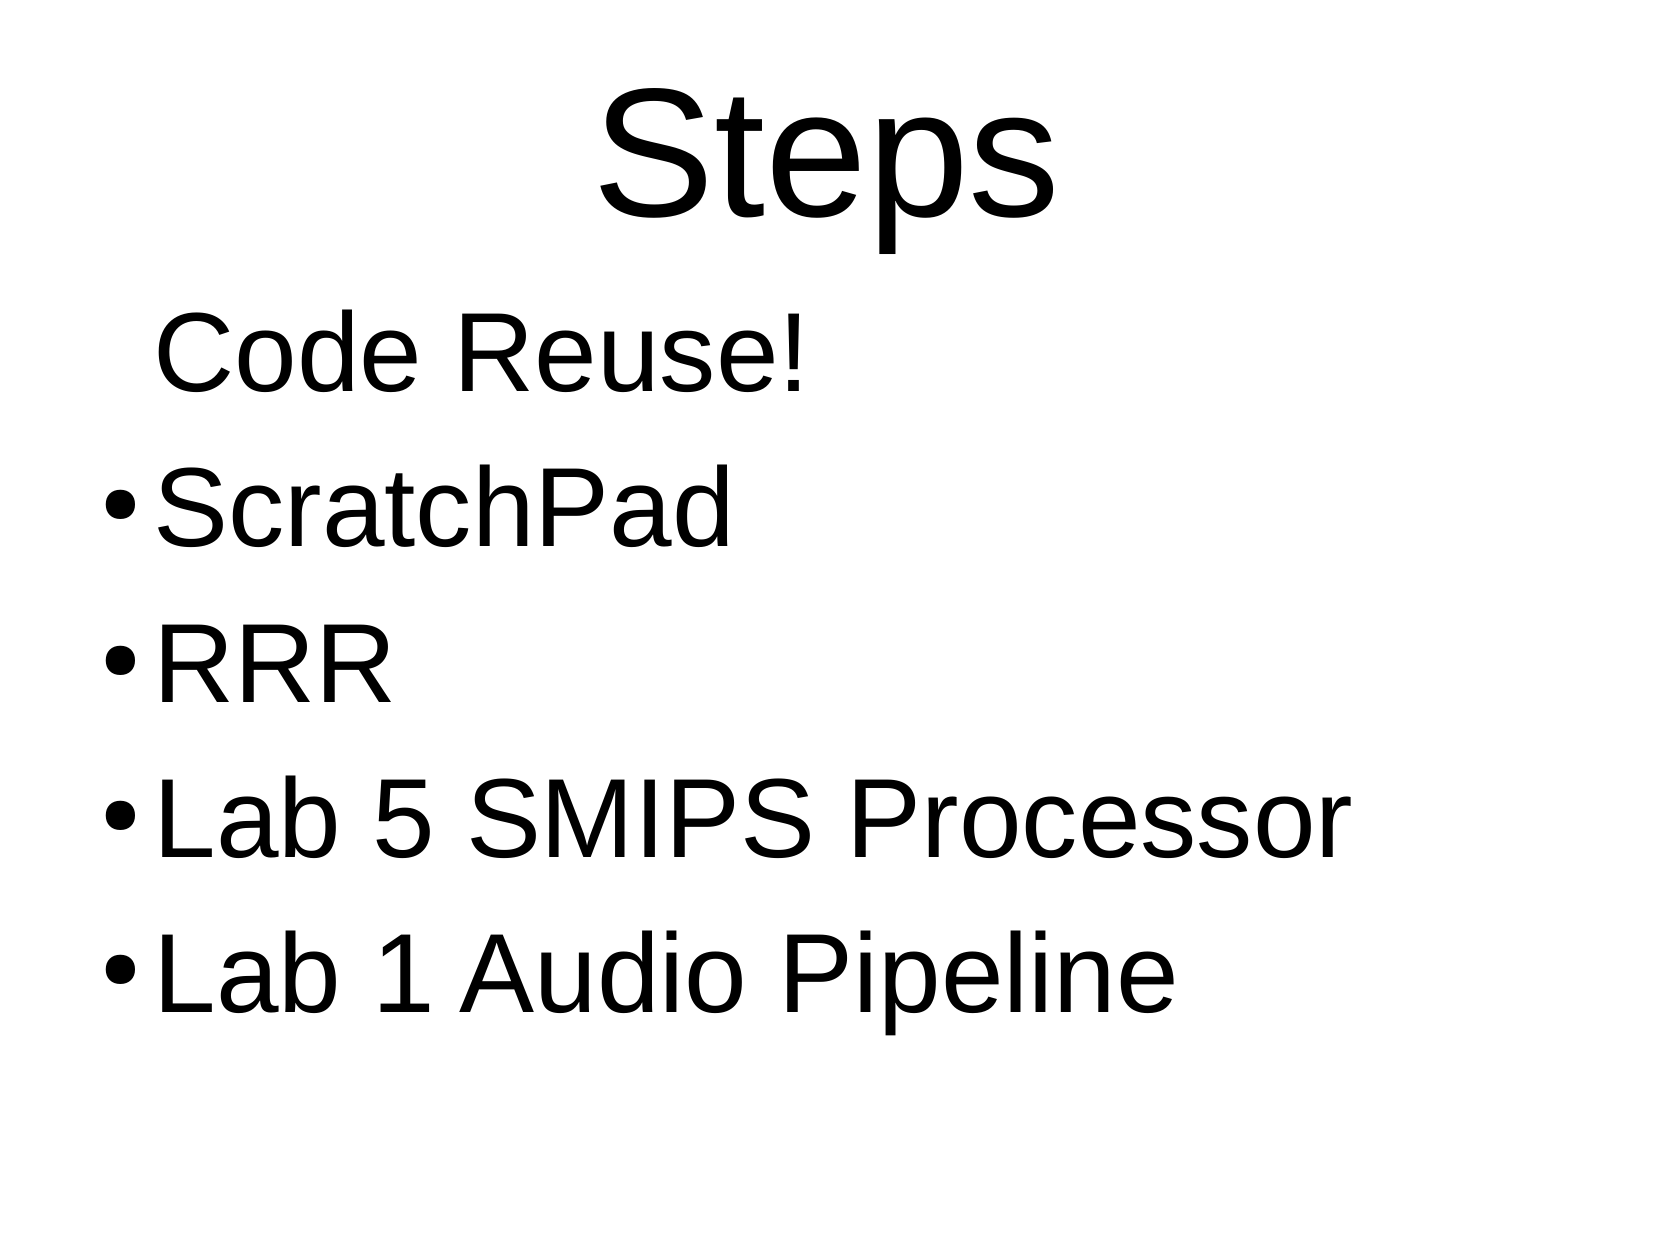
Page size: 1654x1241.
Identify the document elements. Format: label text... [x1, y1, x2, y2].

title Steps [82, 50, 1571, 256]
list Code Reuse! ScratchPad RRR Lab 5 SMIPS Processor Lab 1 Audio Pipeline [82, 290, 1571, 1109]
